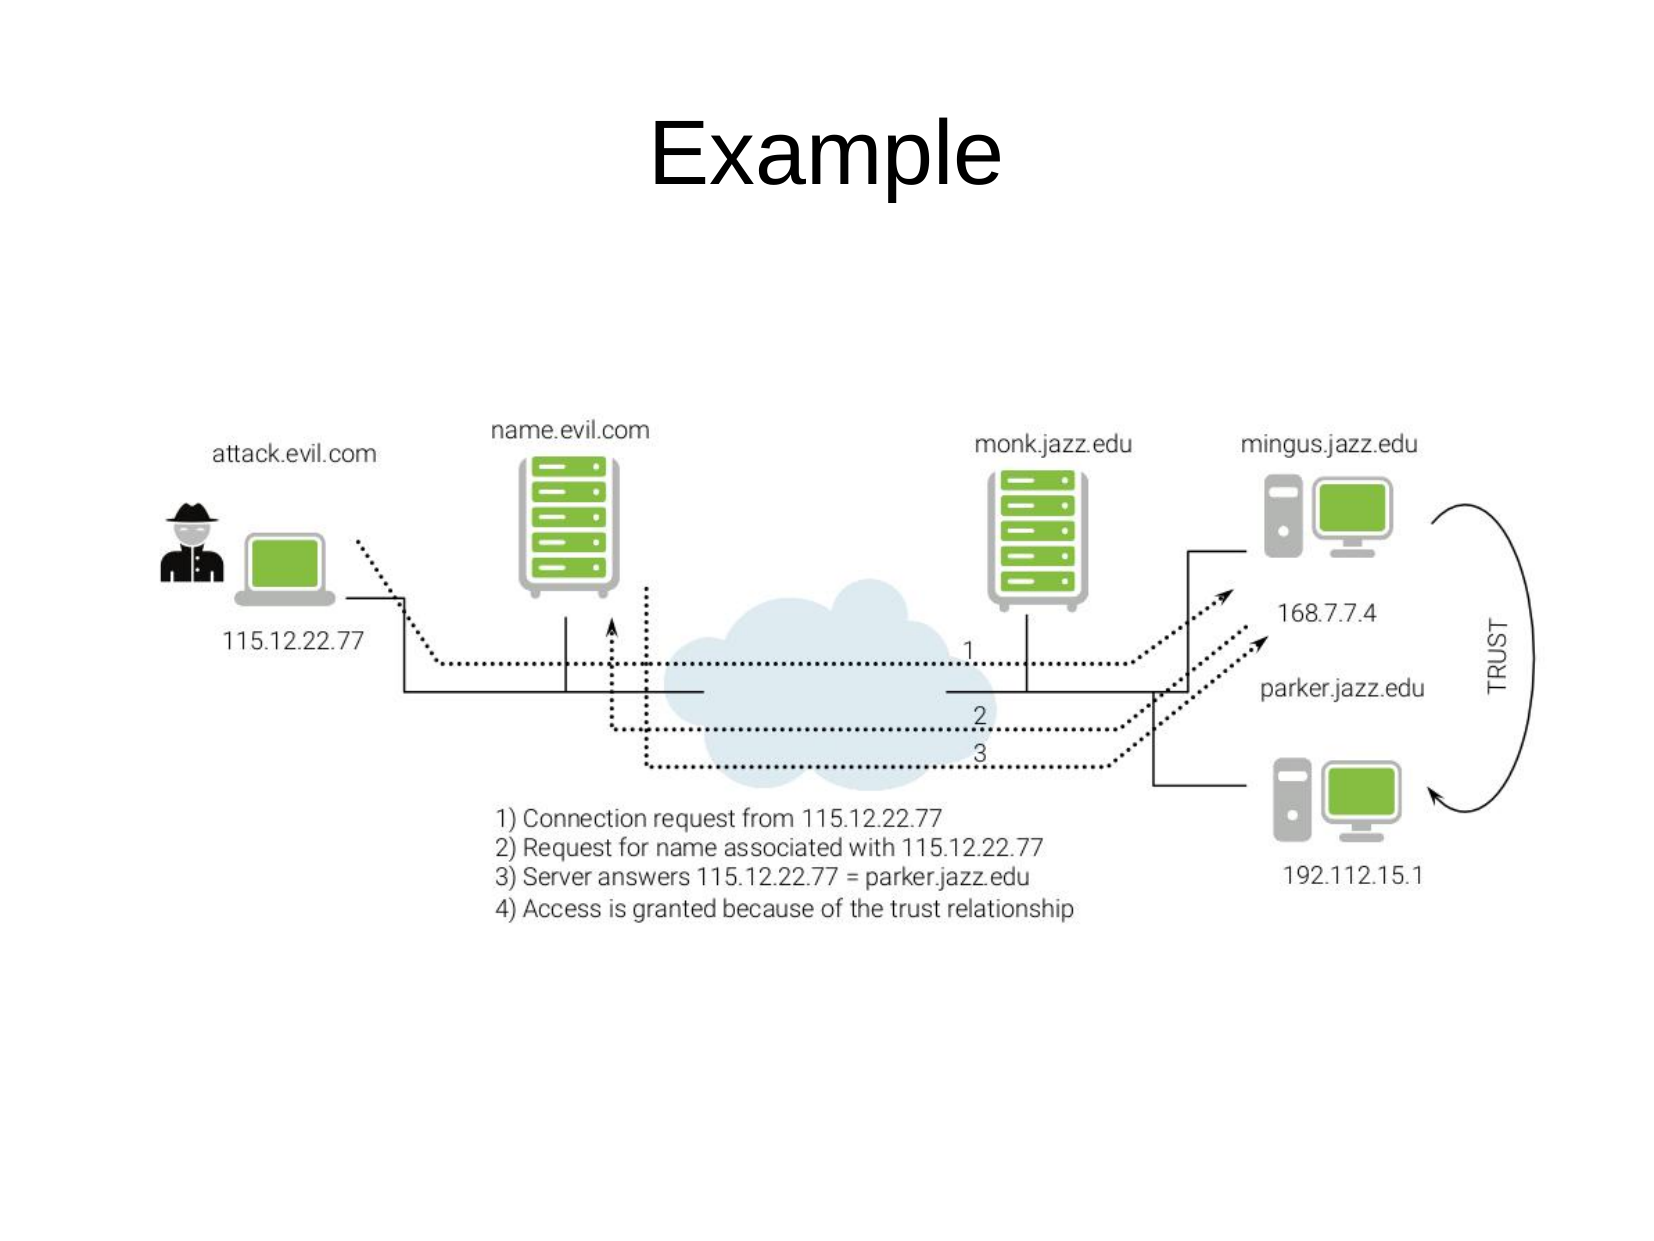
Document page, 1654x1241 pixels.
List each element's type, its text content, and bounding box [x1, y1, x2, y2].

picture [82, 347, 1571, 952]
title Example [82, 49, 1571, 257]
